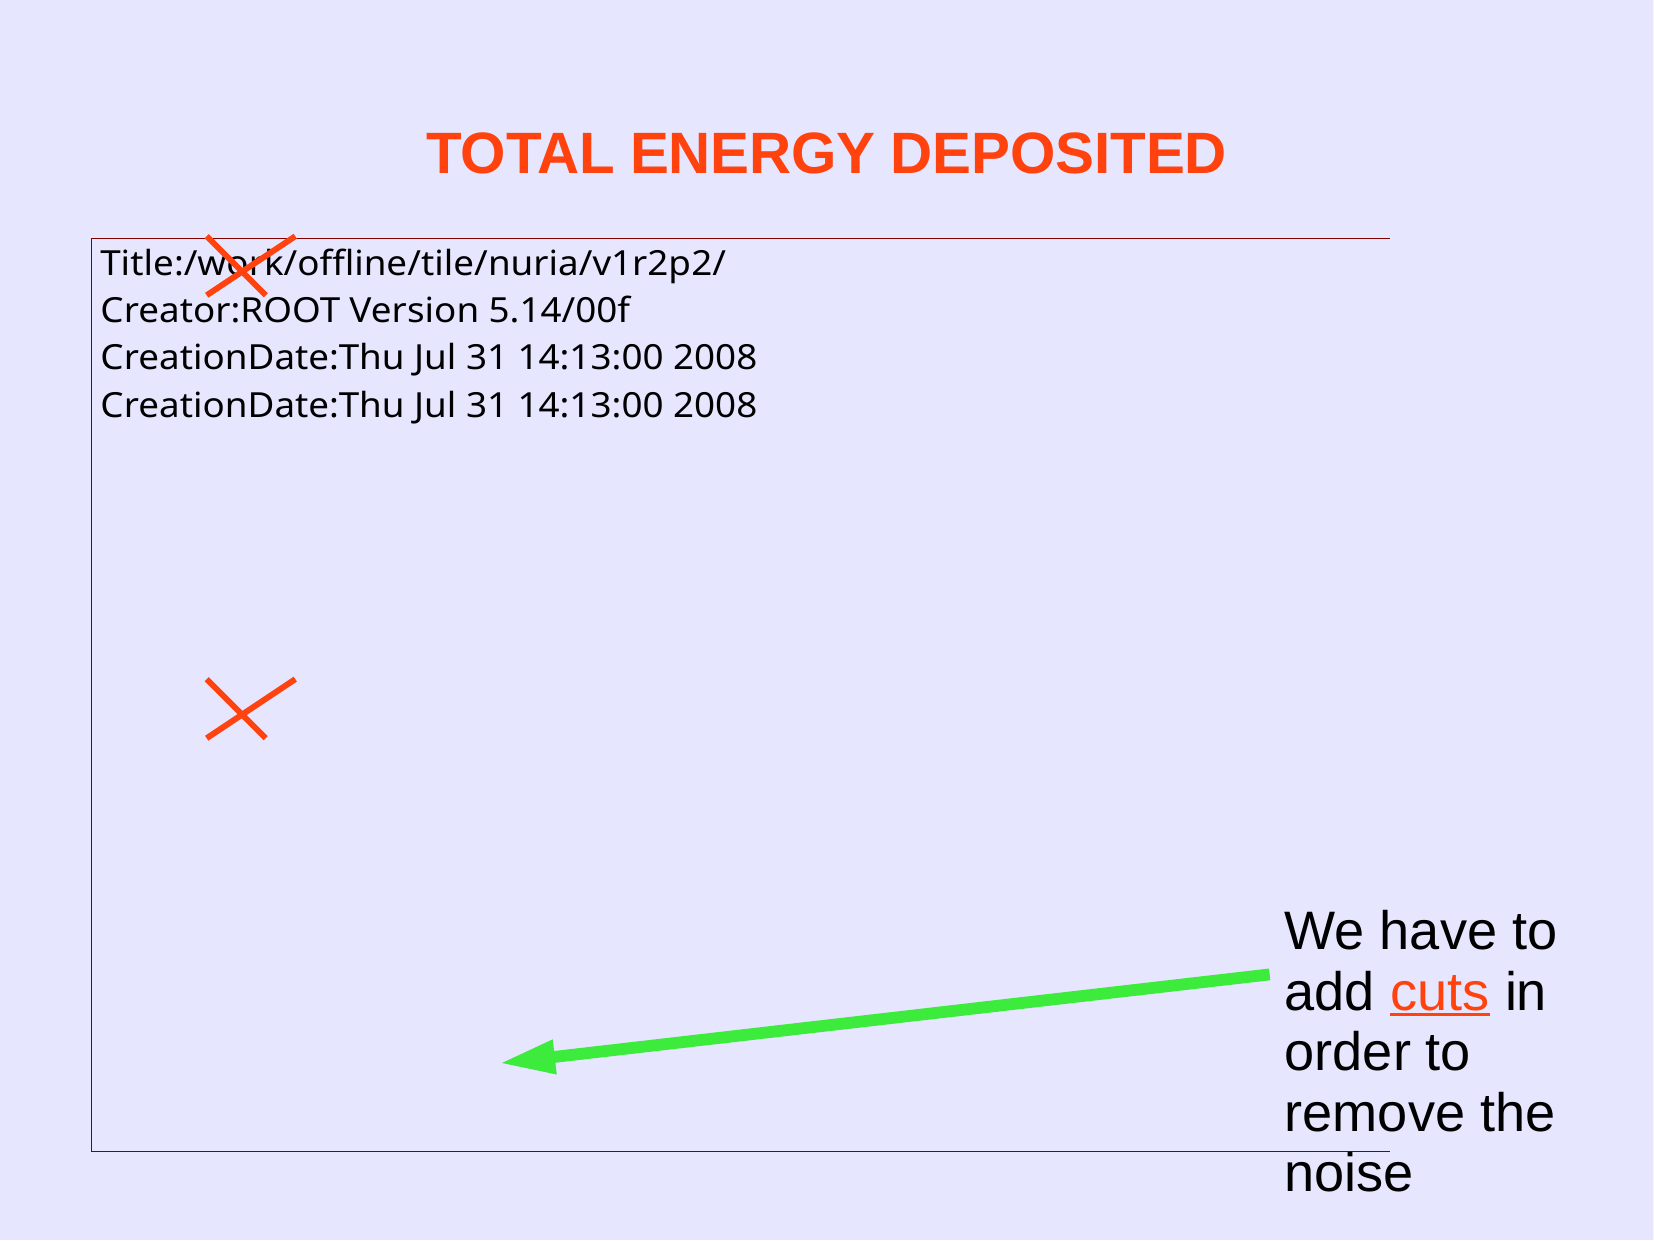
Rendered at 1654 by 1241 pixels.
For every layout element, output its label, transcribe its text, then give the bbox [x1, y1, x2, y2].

picture [212, 236, 288, 267]
text_box We have to add cuts in order to remove the noise [1269, 893, 1654, 1211]
picture [88, 236, 1390, 1152]
title TOTAL ENERGY DEPOSITED [82, 56, 1571, 250]
